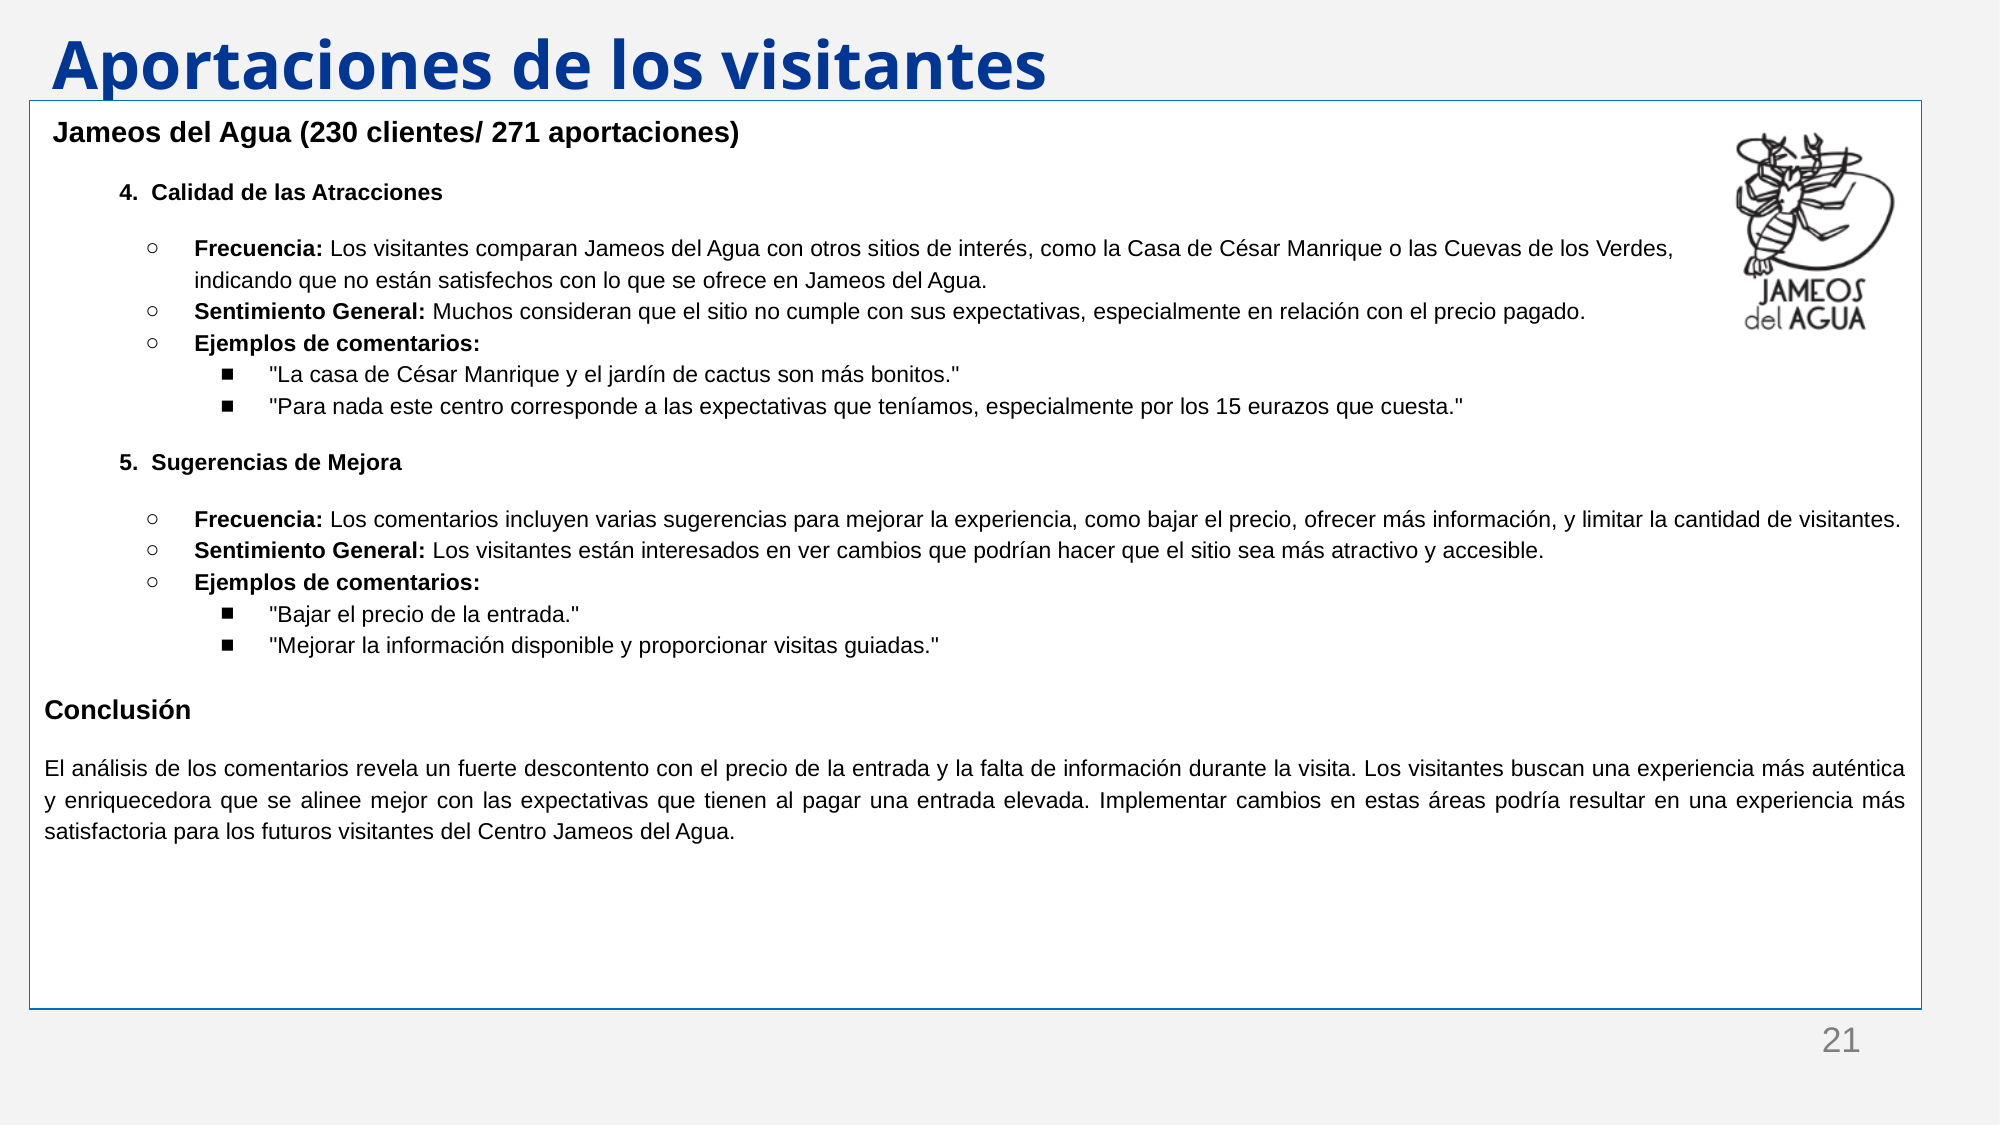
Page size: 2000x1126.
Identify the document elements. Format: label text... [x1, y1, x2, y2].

text_box Aportaciones de los visitantes [52, 0, 1945, 126]
slide_number <number> [1412, 1008, 1880, 1069]
picture [1720, 114, 1909, 343]
text_box Jameos del Agua (230 clientes/ 271 aportaciones) 4. Calidad de las Atracciones Frecuencia: Los visitantes comparan Jameos del Agua con otros sitios de interés, como la Casa de César Manrique o las Cuevas de los Verdes, indicando que no están satisfechos con lo que se ofrece en Jameos del Agua. Sentimiento General: Muchos consideran que el sitio no cumple con sus expectativas, especialmente en relación con el precio pagado. Ejemplos de comentarios: "La casa de César Manrique y el jardín de cactus son más bonitos." "Para nada este centro corresponde a las expectativas que teníamos, especialmente por los 15 eurazos que cuesta." 5. Sugerencias de Mejora Frecuencia: Los comentarios incluyen varias sugerencias para mejorar la experiencia, como bajar el precio, ofrecer más información, y limitar la cantidad de visitantes. Sentimiento General: Los visitantes están interesados en ver cambios que podrían hacer que el sitio sea más atractivo y accesible. Ejemplos de comentarios: "Bajar el precio de la entrada." "Mejorar la información disponible y proporcionar visitas guiadas." Conclusión El análisis de los comentarios revela un fuerte descontento con el precio de la entrada y la falta de información durante la visita. Los visitantes buscan una experiencia más auténtica y enriquecedora que se alinee mejor con las expectativas que tienen al pagar una entrada elevada. Implementar cambios en estas áreas podría resultar en una experiencia más satisfactoria para los futuros visitantes del Centro Jameos del Agua. [29, 100, 1922, 1009]
